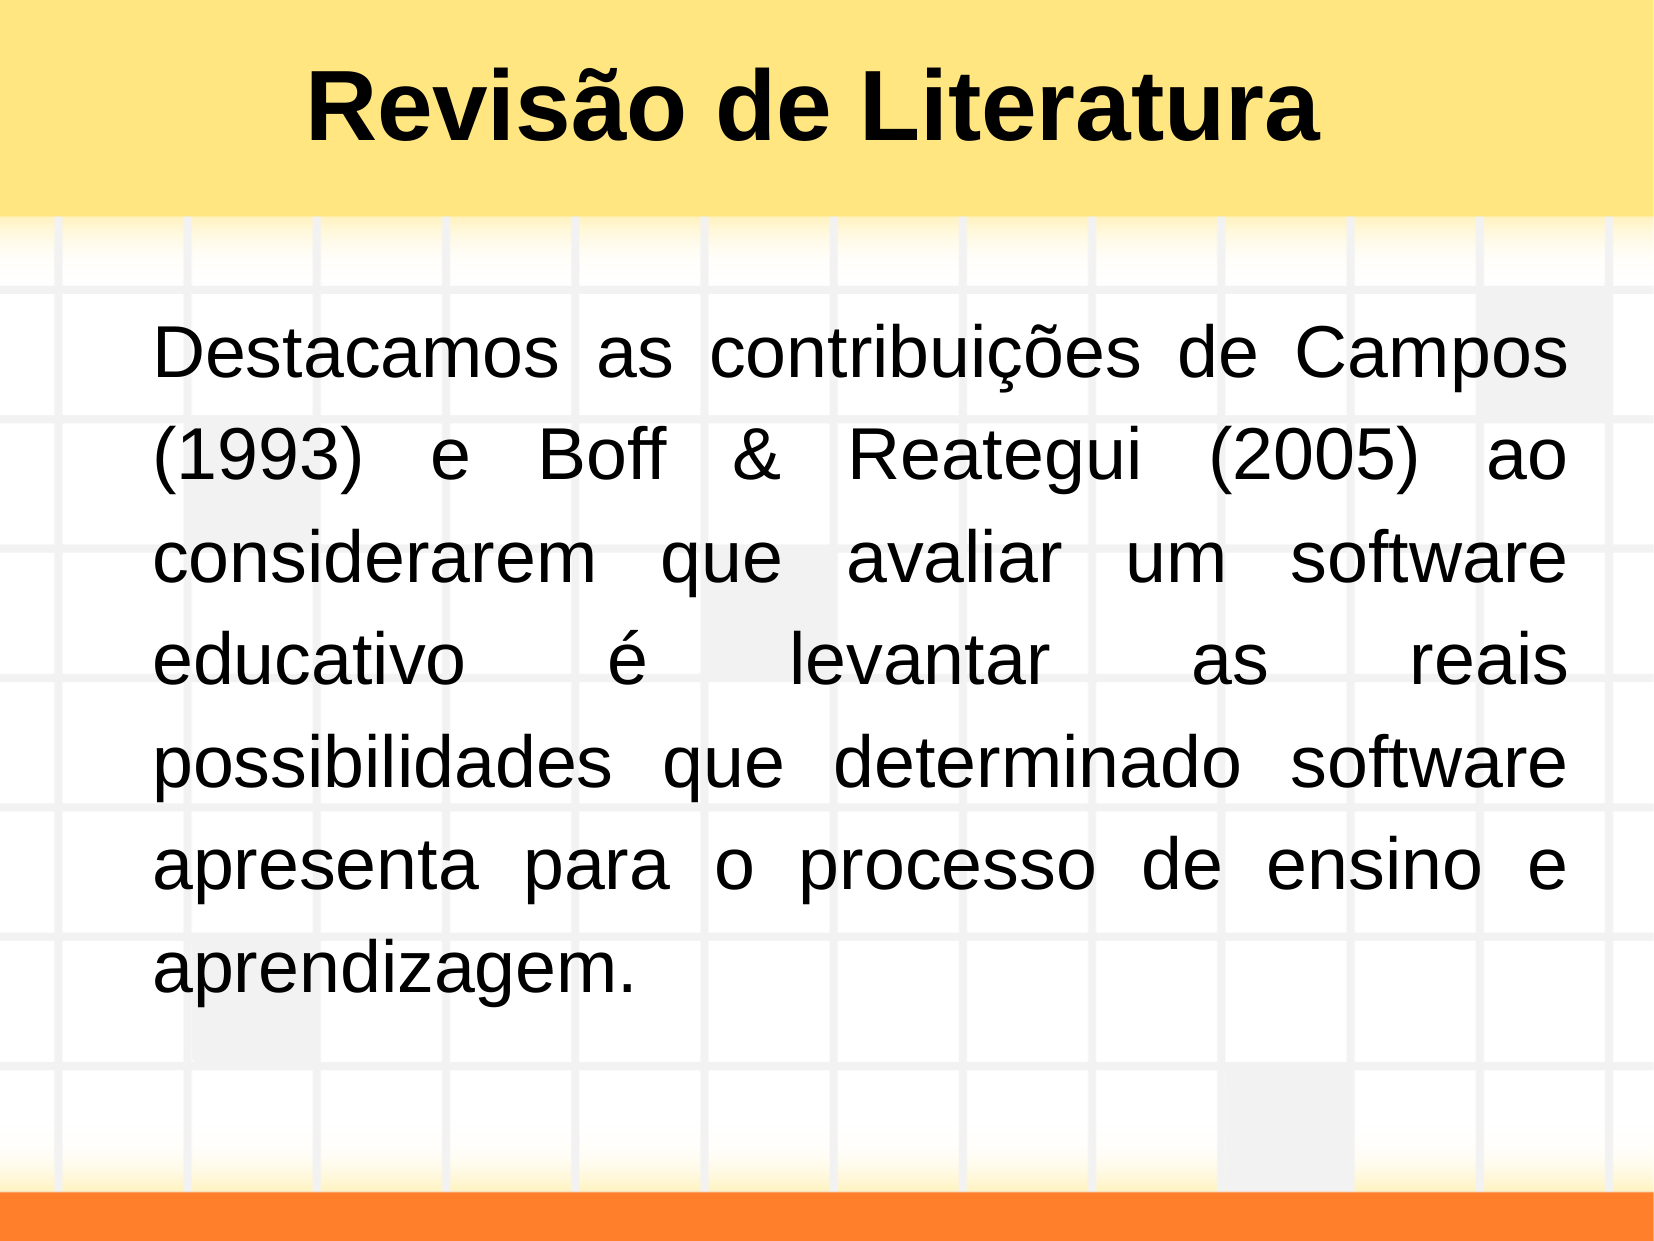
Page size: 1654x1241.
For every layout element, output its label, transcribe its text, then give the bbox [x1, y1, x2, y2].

list Destacamos as contribuições de Campos (1993) e Boff & Reategui (2005) ao considerarem que avaliar um software educativo é levantar as reais possibilidades que determinado software apresenta para o processo de ensino e aprendizagem. [82, 290, 1571, 1010]
picture [0, 0, 1654, 1241]
title Revisão de Literatura [82, 49, 1571, 257]
